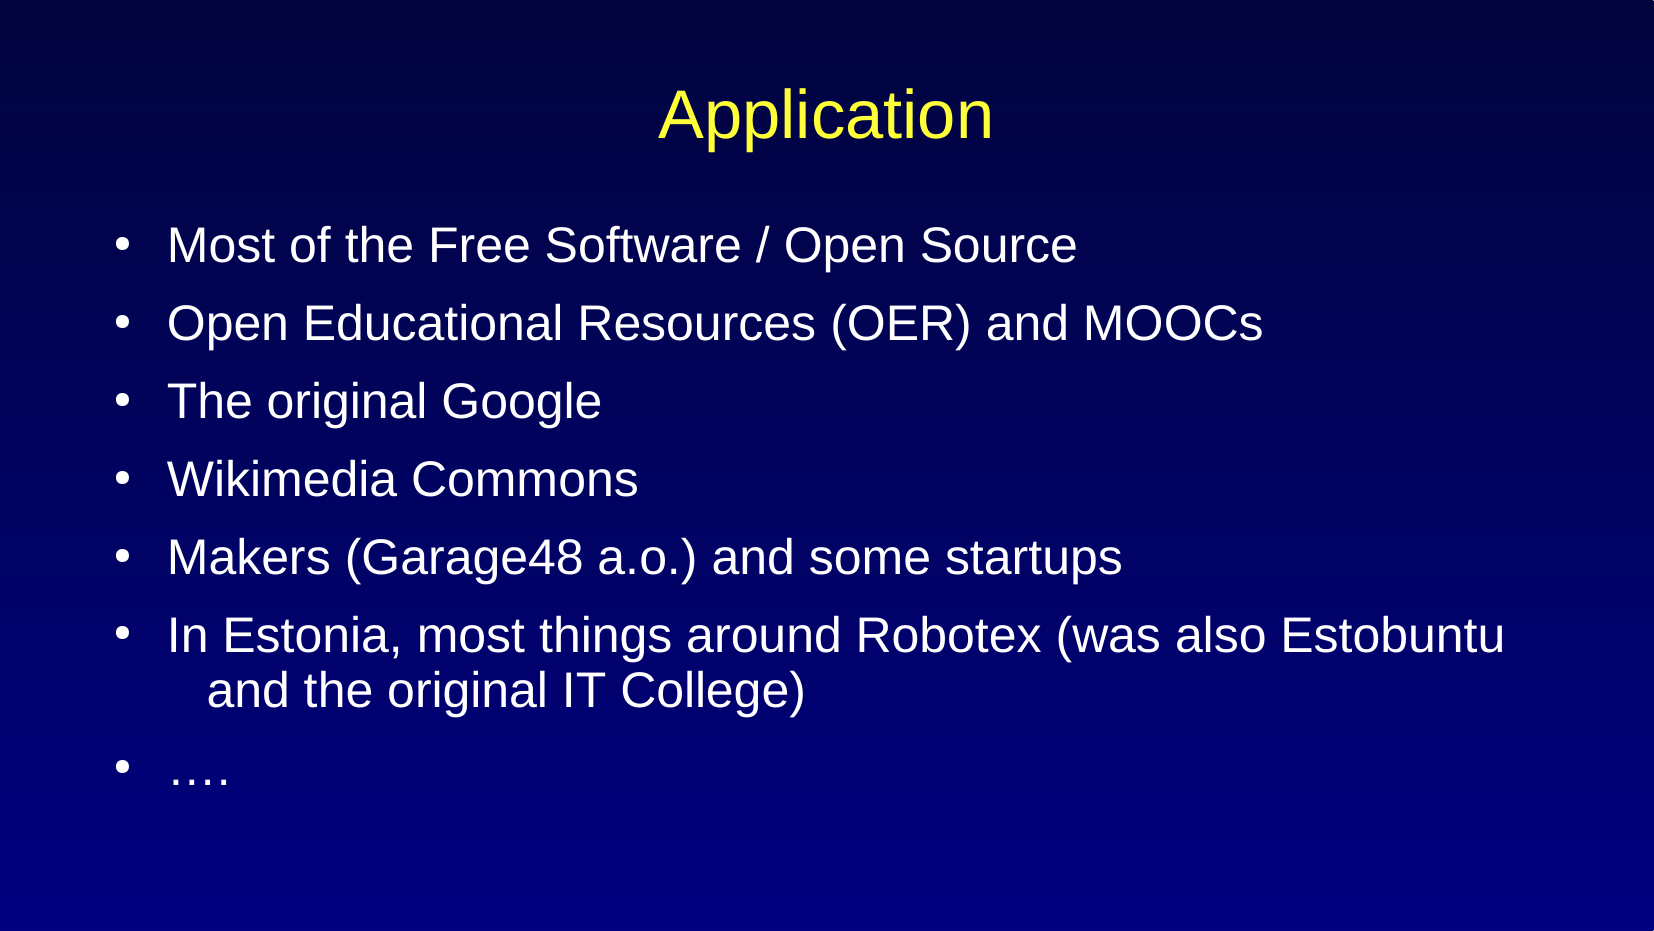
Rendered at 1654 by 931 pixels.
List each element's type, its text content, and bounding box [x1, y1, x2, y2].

list Most of the Free Software / Open Source Open Educational Resources (OER) and MOOCs The original Google Wikimedia Commons Makers (Garage48 a.o.) and some startups In Estonia, most things around Robotex (was also Estobuntu and the original IT College) …. [82, 217, 1571, 797]
title Application [82, 37, 1571, 193]
